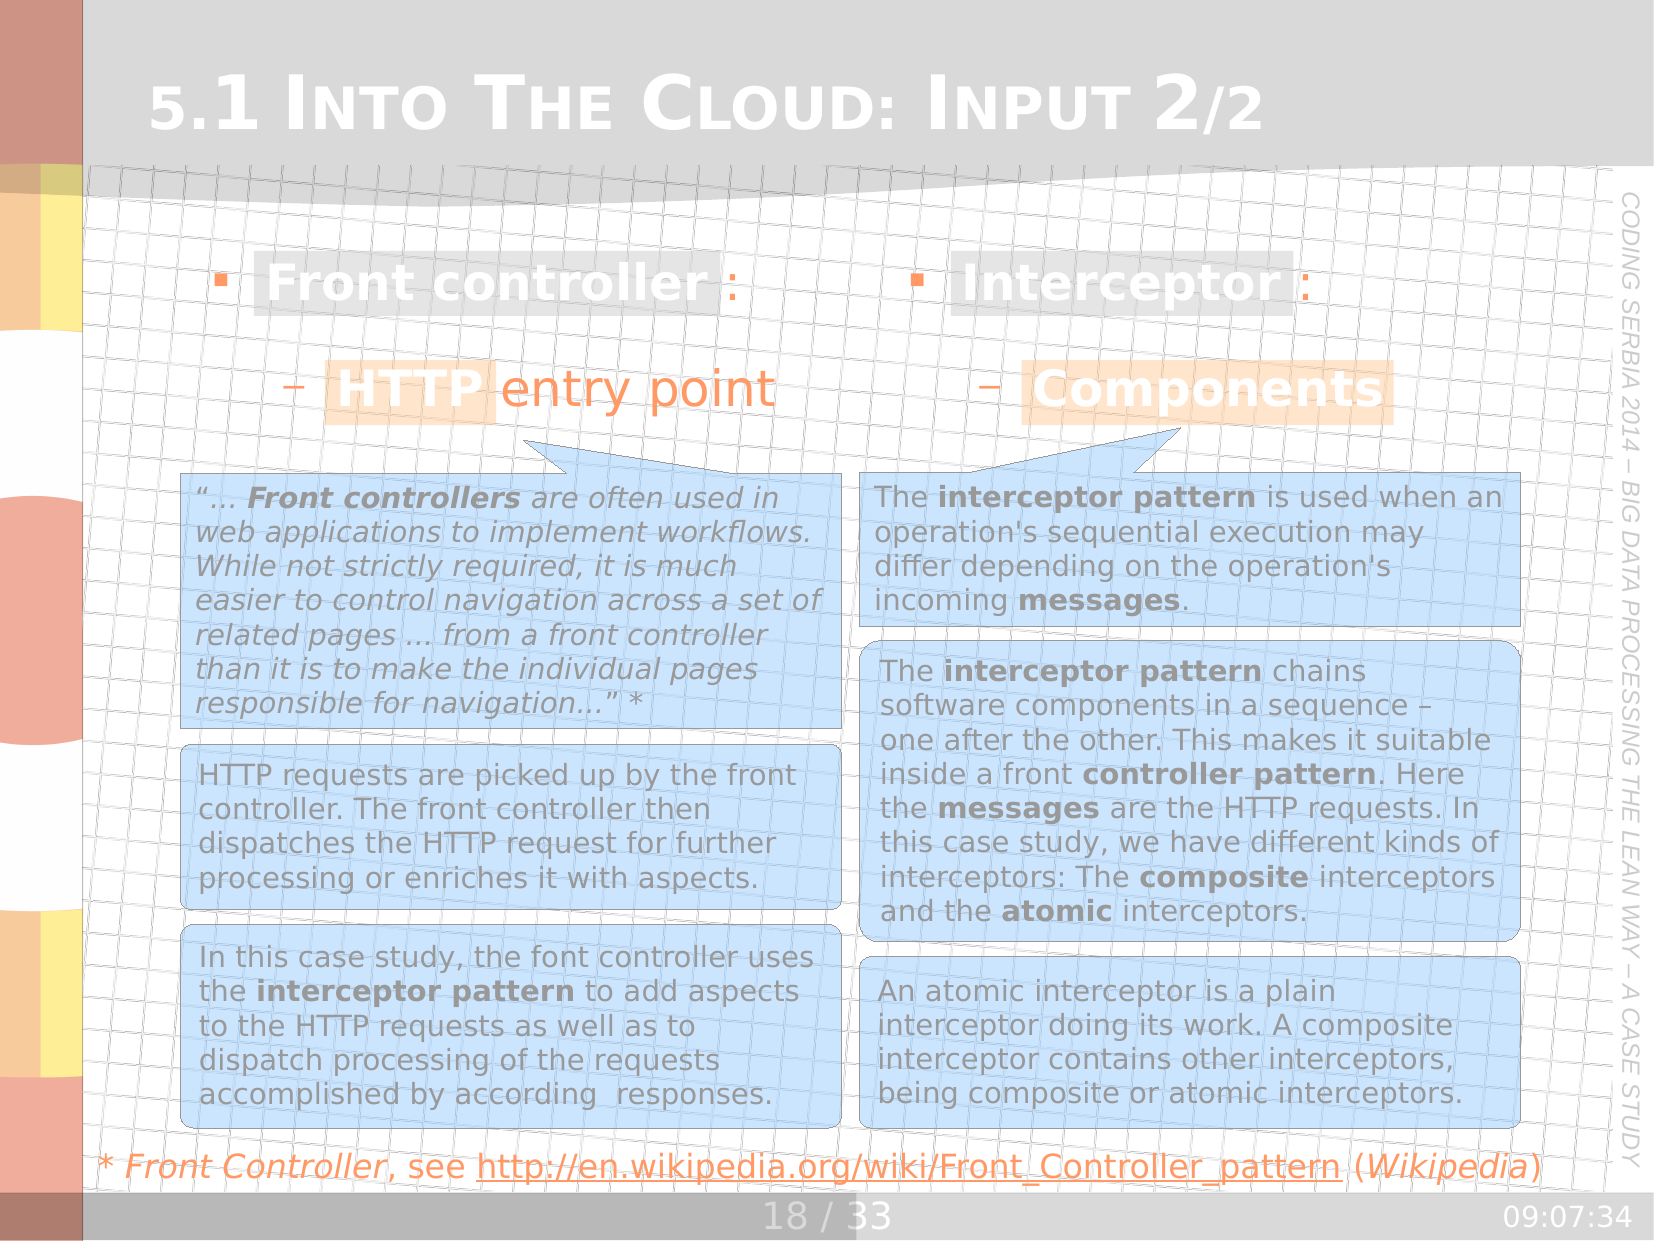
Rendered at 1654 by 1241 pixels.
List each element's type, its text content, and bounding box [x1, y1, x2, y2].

list Interceptor : Components [890, 253, 1554, 1139]
text_box * Front Controller, see http://en.wikipedia.org/wiki/Front_Controller_pattern (Wikipedia) [82, 1139, 1560, 1194]
text_box The interceptor pattern chains software components in a sequence – one after the other. This makes it suitable inside a front controller pattern. Here the messages are the HTTP requests. In this case study, we have different kinds of interceptors: The composite interceptors and the atomic interceptors. [859, 640, 1521, 942]
text_box [0, 1192, 857, 1241]
text_box The interceptor pattern is used when an operation's sequential execution may differ depending on the operation's incoming messages. [859, 427, 1521, 627]
text_box “... Front controllers are often used in web applications to implement workflows. While not strictly required, it is much easier to control navigation across a set of related pages ... from a front controller than it is to make the individual pages responsible for navigation...” * [180, 440, 842, 729]
text_box An atomic interceptor is a plain interceptor doing its work. A composite interceptor contains other interceptors, being composite or atomic interceptors. [859, 956, 1521, 1129]
list Front controller : HTTP entry point [194, 253, 858, 1139]
text_box In this case study, the font controller uses the interceptor pattern to add aspects to the HTTP requests as well as to dispatch processing of the requests accomplished by according responses. [180, 924, 842, 1129]
picture [82, 165, 1613, 1192]
text_box HTTP requests are picked up by the front controller. The front controller then dispatches the HTTP request for further processing or enriches it with aspects. [180, 744, 842, 910]
title 5.1 INTO THE CLOUD: INPUT 2/2 [147, 41, 1565, 166]
